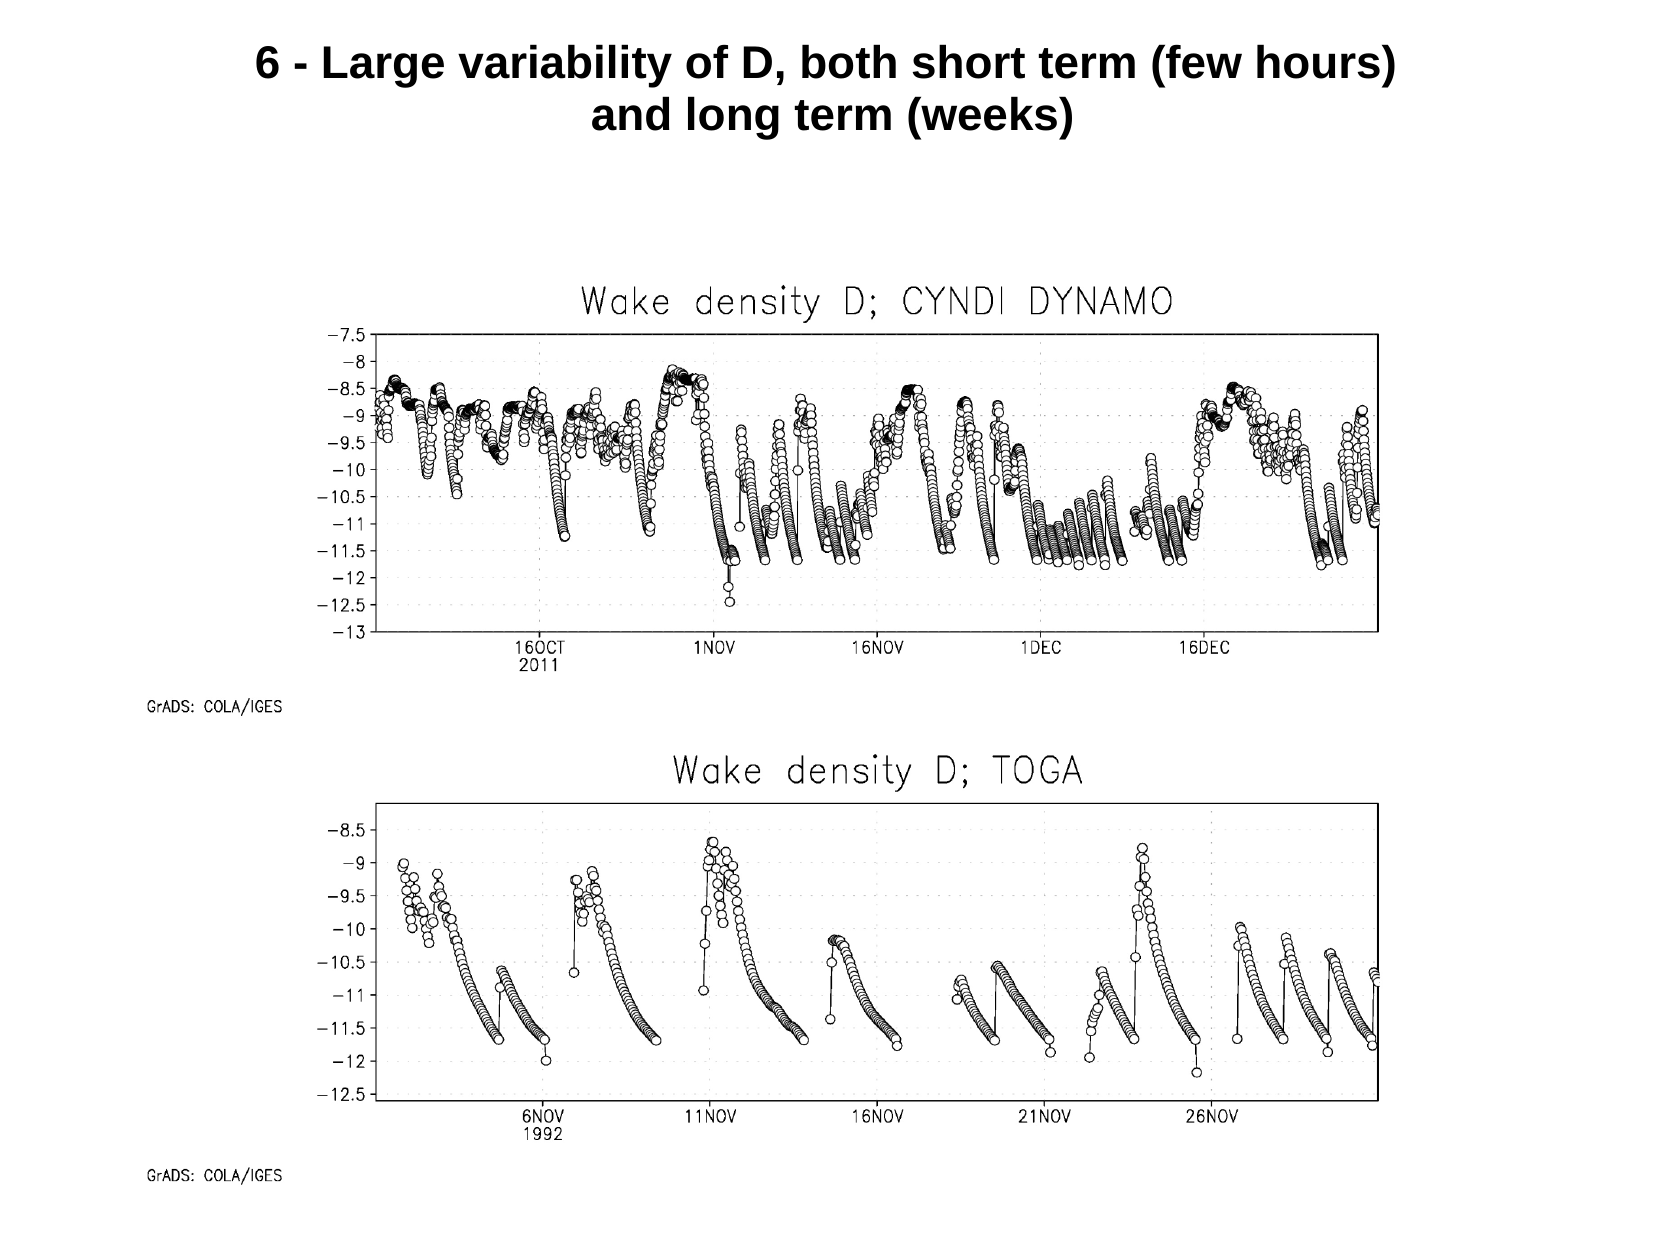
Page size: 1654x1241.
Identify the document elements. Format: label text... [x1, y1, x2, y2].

picture [75, 150, 1501, 1241]
text_box 6 - Large variability of D, both short term (few hours) and long term (weeks) [240, 30, 1426, 148]
